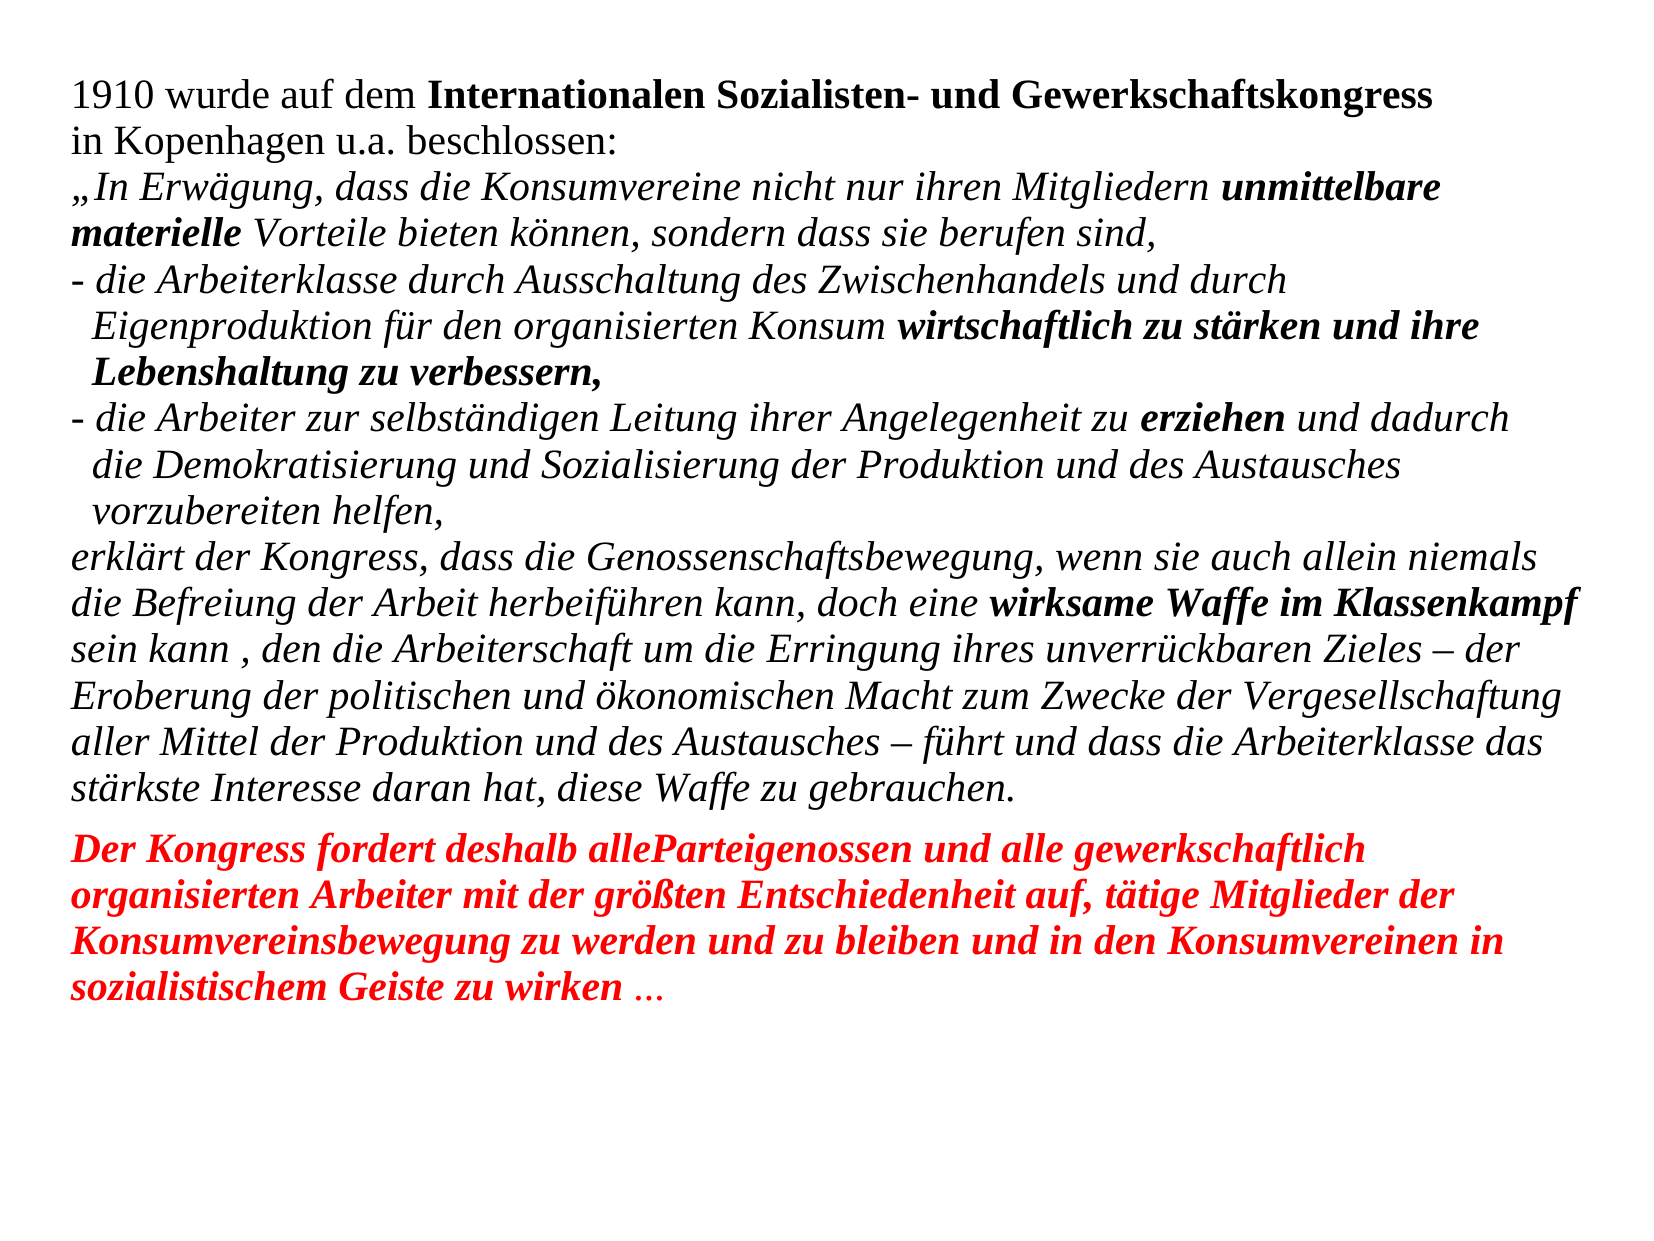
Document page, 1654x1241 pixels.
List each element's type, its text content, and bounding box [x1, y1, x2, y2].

text_box 1910 wurde auf dem Internationalen Sozialisten- und Gewerkschaftskongress in Kopenhagen u.a. beschlossen: „In Erwägung, dass die Konsumvereine nicht nur ihren Mitgliedern unmittelbare materielle Vorteile bieten können, sondern dass sie berufen sind, - die Arbeiterklasse durch Ausschaltung des Zwischenhandels und durch Eigenproduktion für den organisierten Konsum wirtschaftlich zu stärken und ihre Lebenshaltung zu verbessern, - die Arbeiter zur selbständigen Leitung ihrer Angelegenheit zu erziehen und dadurch die Demokratisierung und Sozialisierung der Produktion und des Austausches vorzubereiten helfen, erklärt der Kongress, dass die Genossenschaftsbewegung, wenn sie auch allein niemals die Befreiung der Arbeit herbeiführen kann, doch eine wirksame Waffe im Klassenkampf sein kann , den die Arbeiterschaft um die Erringung ihres unverrück­baren Zieles – der Eroberung der politischen und ökonomischen Macht zum Zwecke der Vergesellschaftung aller Mittel der Produktion und des Austausches – führt und dass die Arbeiterklasse das stärkste Interesse daran hat, diese Waffe zu gebrauchen. Der Kongress fordert deshalb alleParteigenossen und alle gewerkschaftlich organisierten Arbeiter mit der größten Entschiedenheit auf, tätige Mitglieder der Konsumvereinsbewegung zu werden und zu bleiben und in den Konsumvereinen in sozialistischem Geiste zu wirken ... [70, 70, 1607, 1170]
